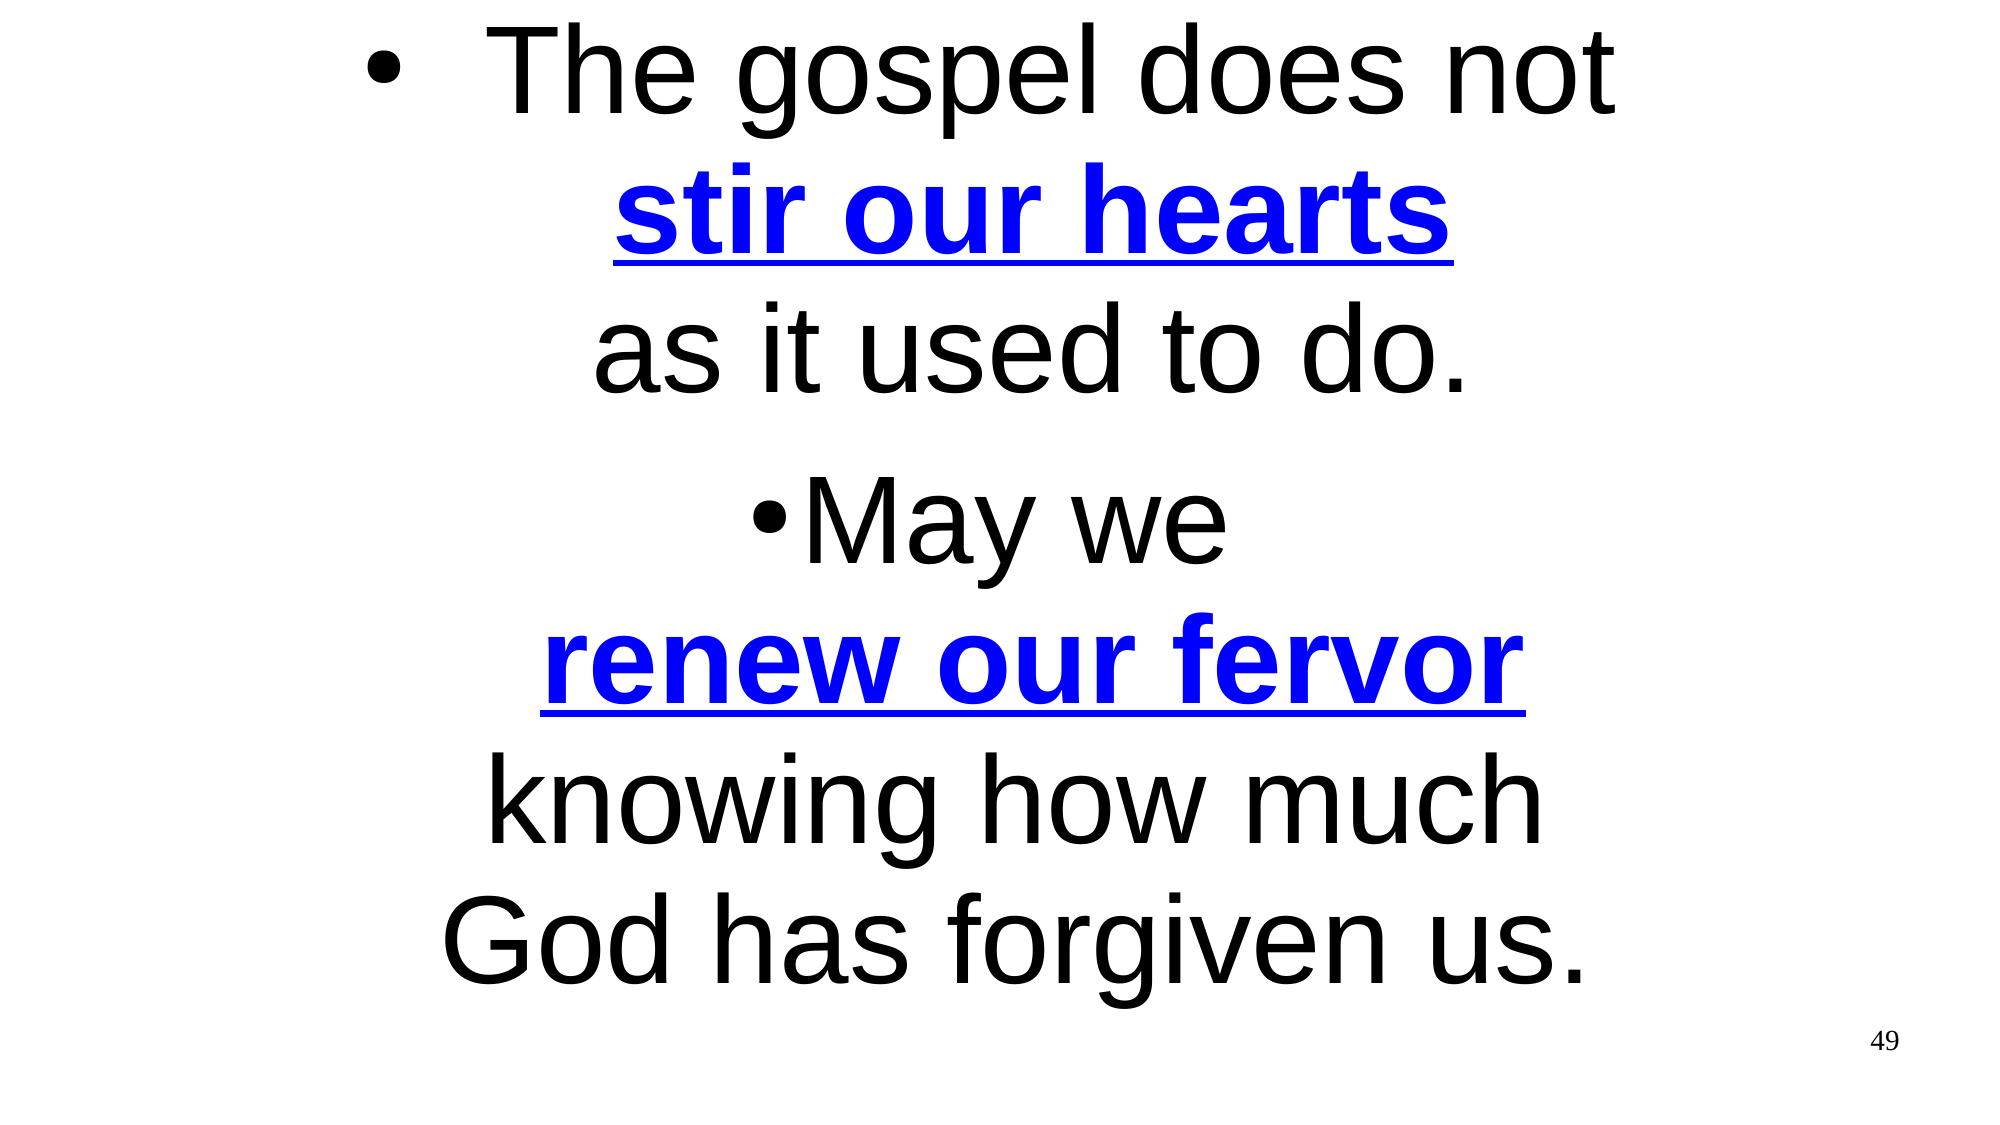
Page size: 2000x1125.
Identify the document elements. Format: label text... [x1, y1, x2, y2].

list The gospel does not stir our hearts as it used to do. May we renew our fervor knowing how much God has forgiven us. [0, 0, 1996, 1123]
